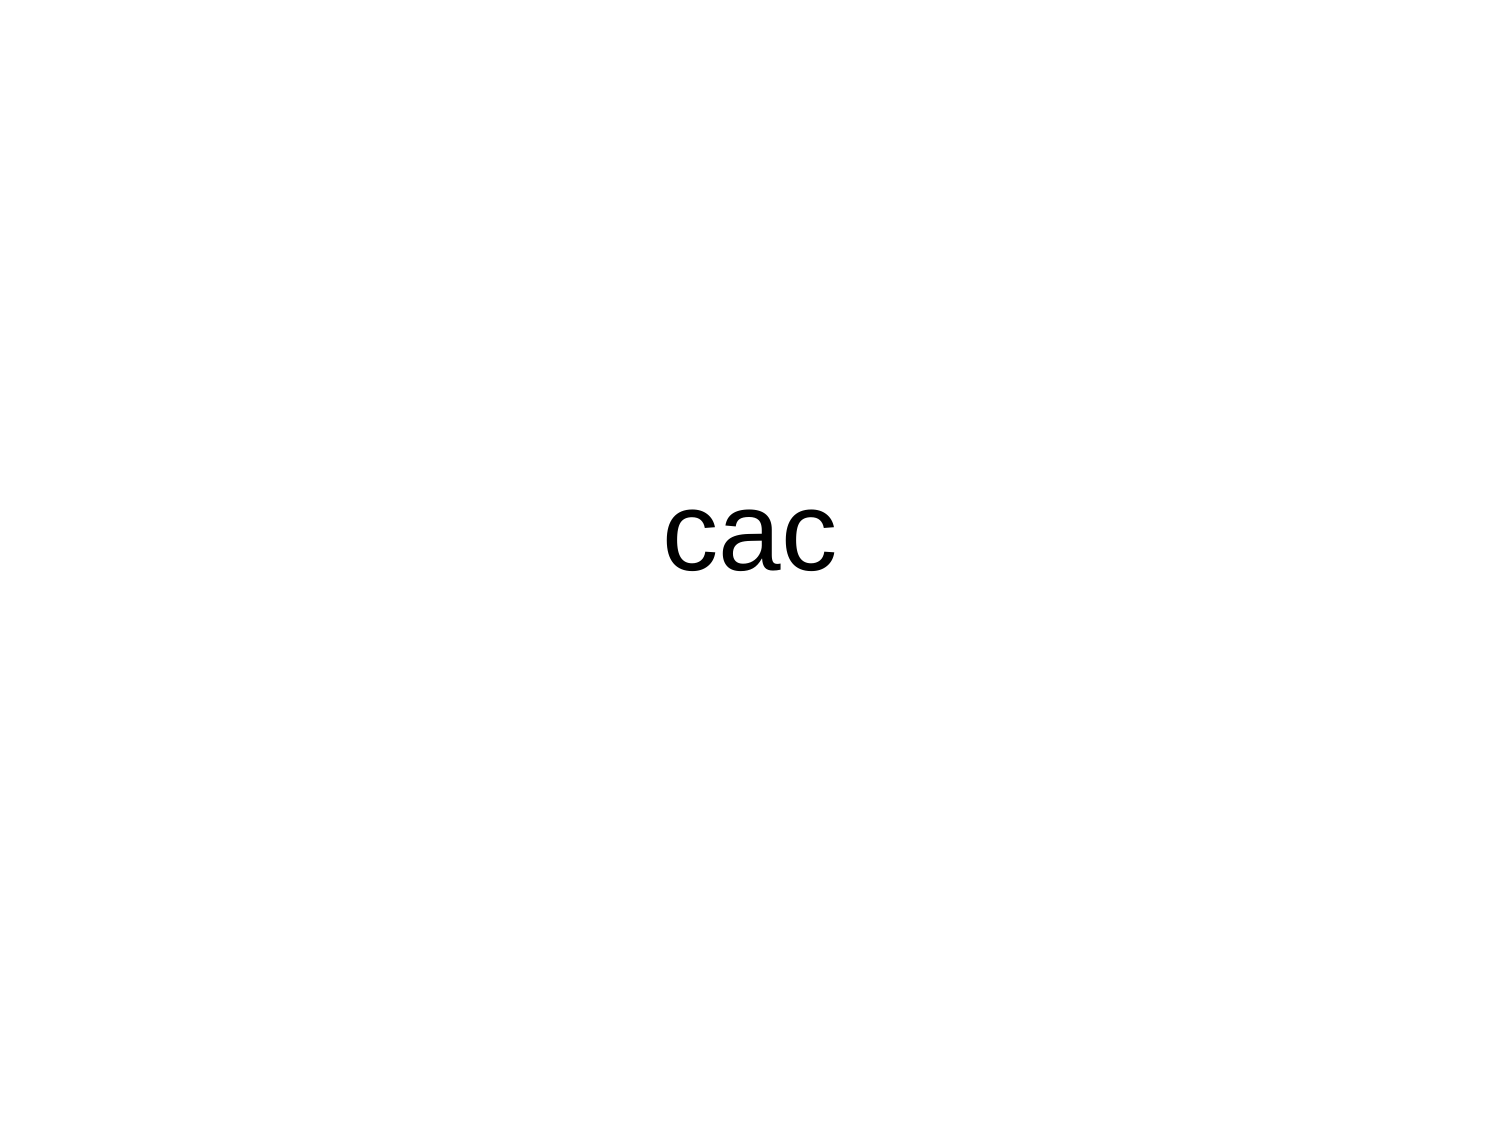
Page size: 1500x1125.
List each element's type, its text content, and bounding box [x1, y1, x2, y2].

title cac [112, 437, 1388, 625]
